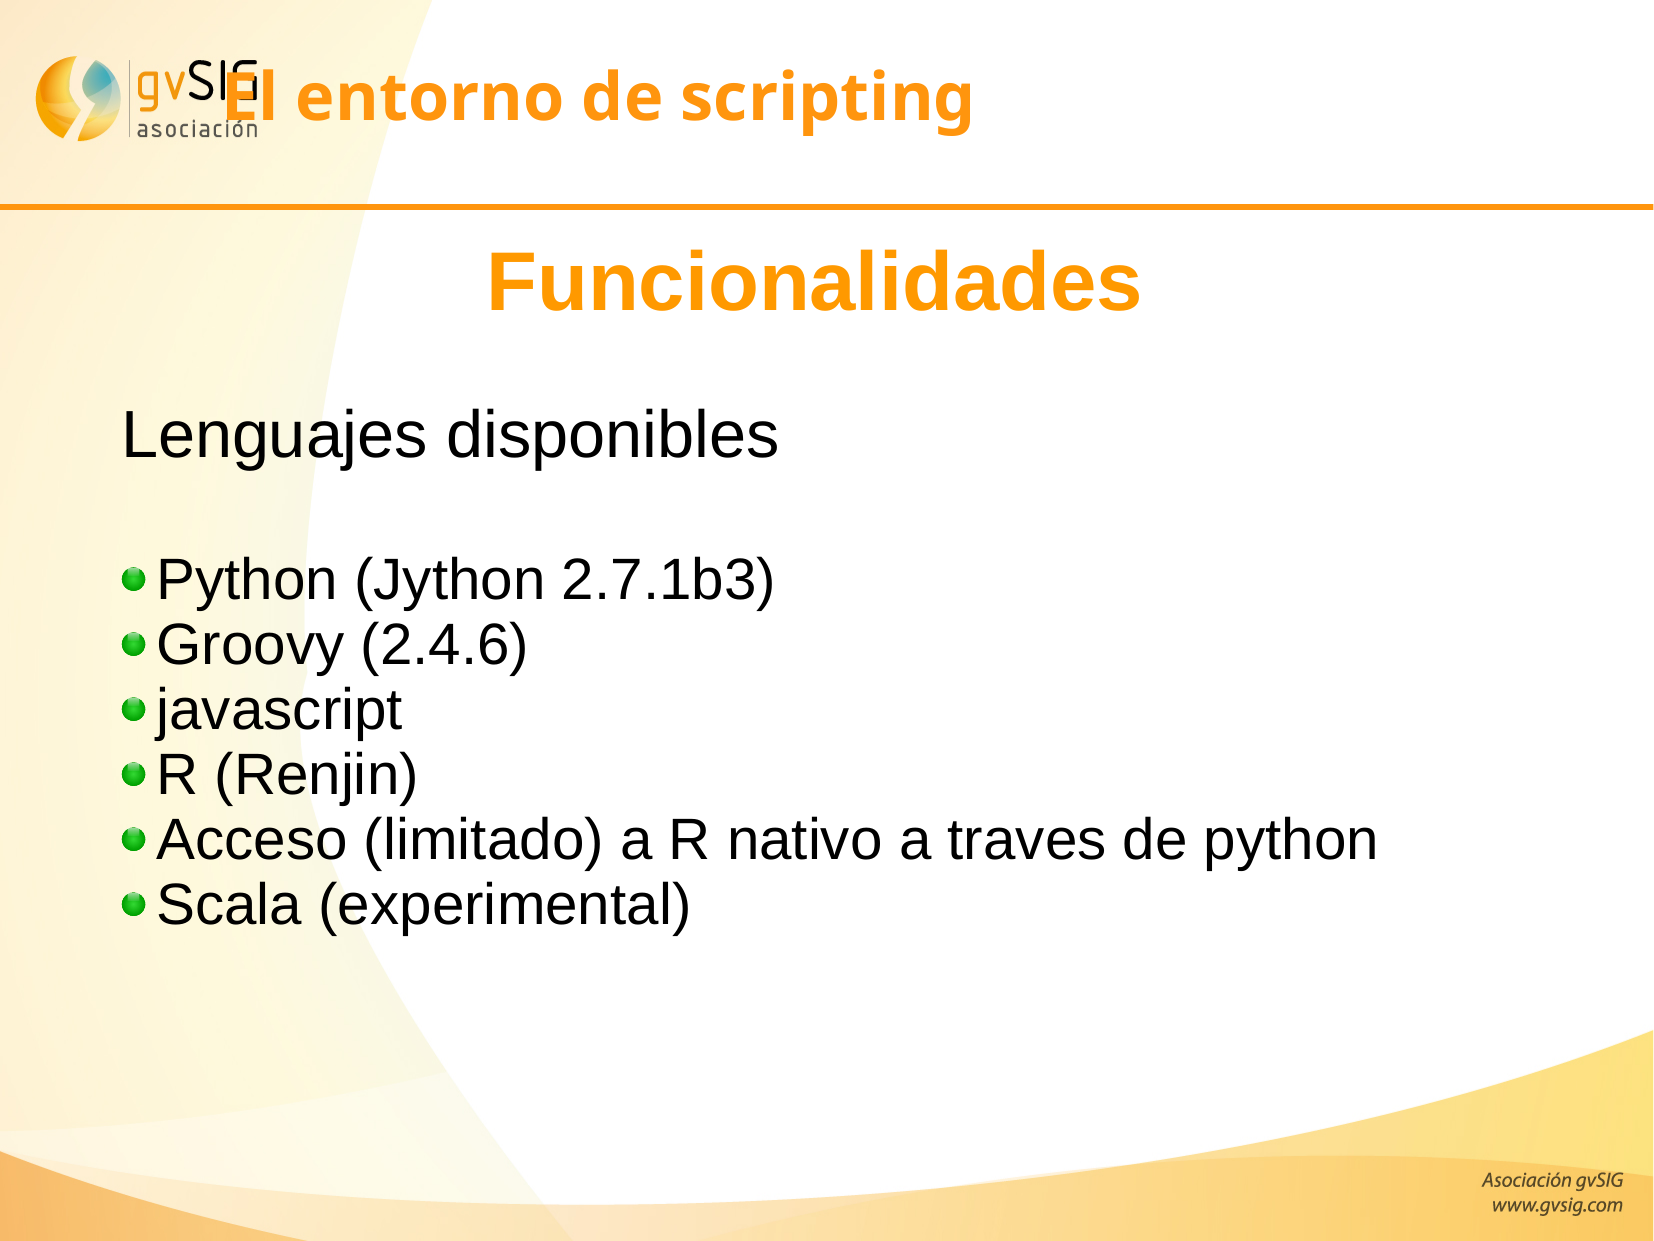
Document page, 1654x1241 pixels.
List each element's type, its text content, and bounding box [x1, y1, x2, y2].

picture [0, 210, 1654, 1241]
text_box Funcionalidades [23, 228, 1607, 337]
text_box Lenguajes disponibles Python (Jython 2.7.1b3) Groovy (2.4.6) javascript R (Renjin) Acceso (limitado) a R nativo a traves de python Scala (experimental) [106, 389, 1560, 1063]
title El entorno de scripting [0, 0, 1654, 207]
